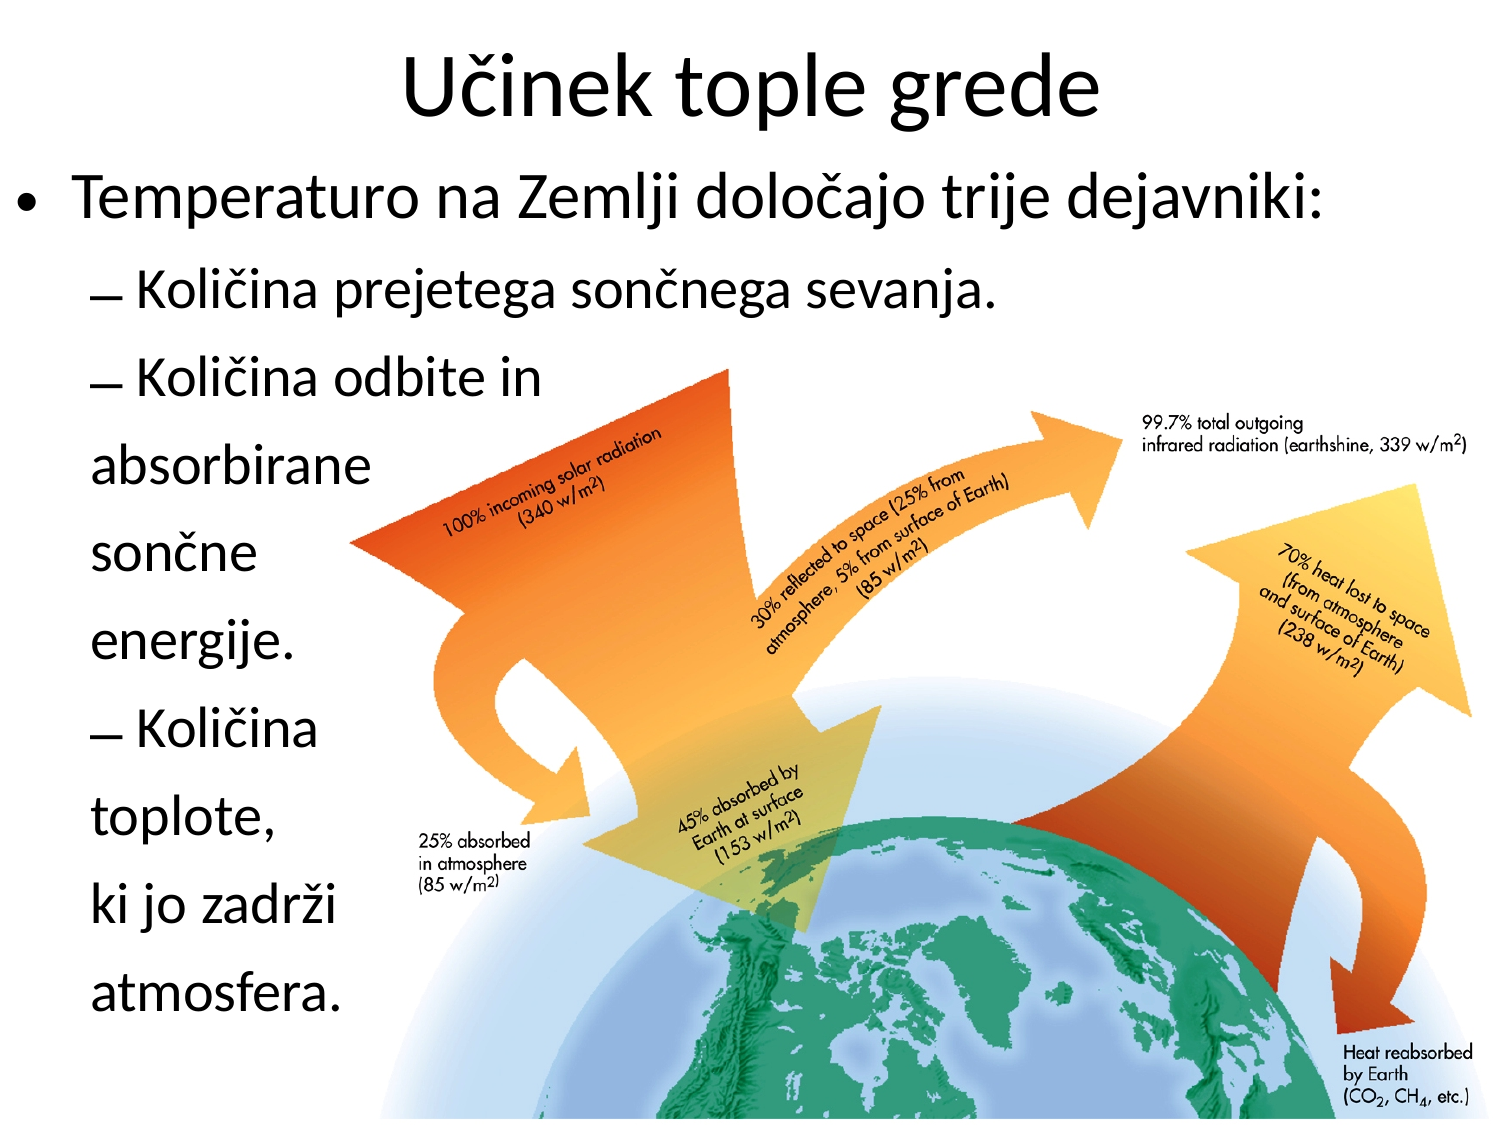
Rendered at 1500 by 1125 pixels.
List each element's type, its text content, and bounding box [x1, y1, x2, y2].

title Učinek tople grede [76, 0, 1427, 160]
list Temperaturo na Zemlji določajo trije dejavniki: Količina prejetega sončnega sevanja. Količina odbite in absorbirane sončne energije. Količina toplote, ki jo zadrži atmosfera. [0, 160, 1500, 1125]
